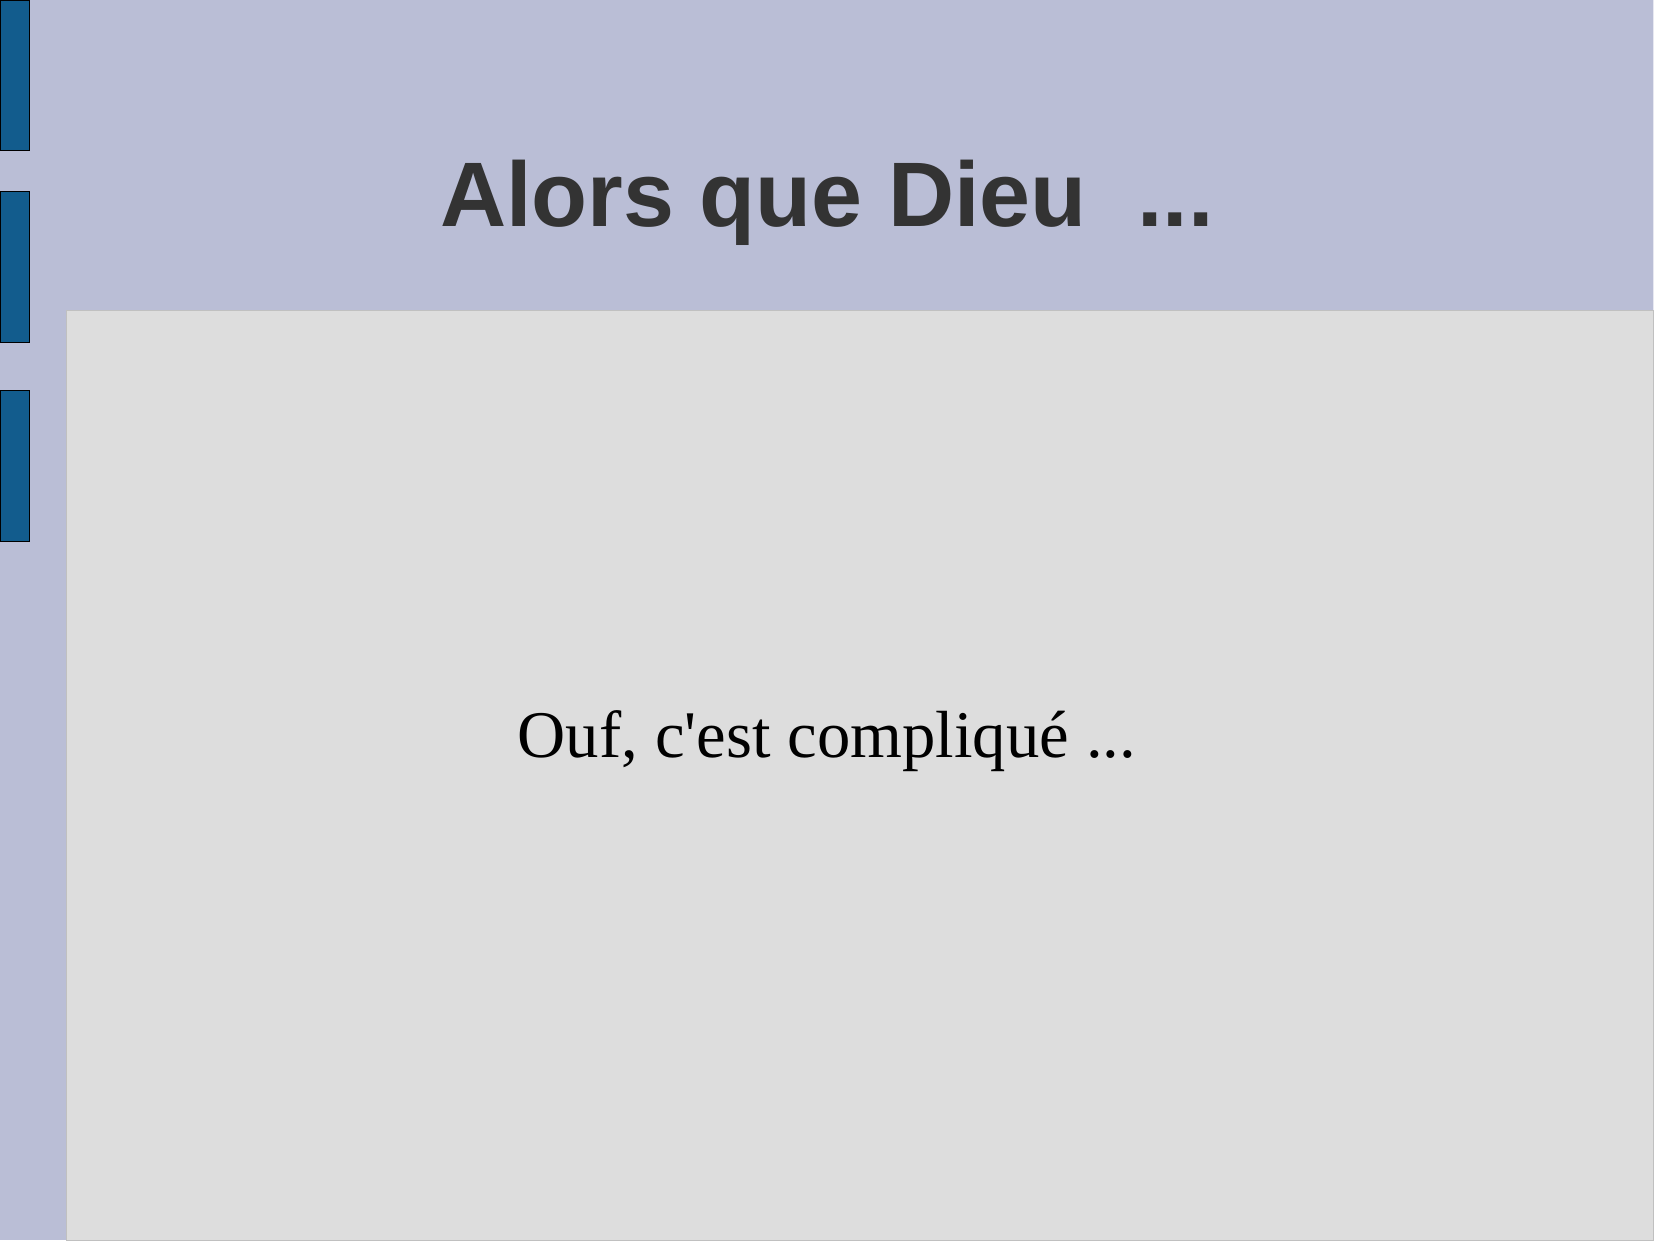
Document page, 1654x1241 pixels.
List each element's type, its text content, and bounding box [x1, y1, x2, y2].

title Alors que Dieu ... [121, 98, 1534, 291]
subtitle Ouf, c'est compliqué ... [121, 352, 1534, 1119]
